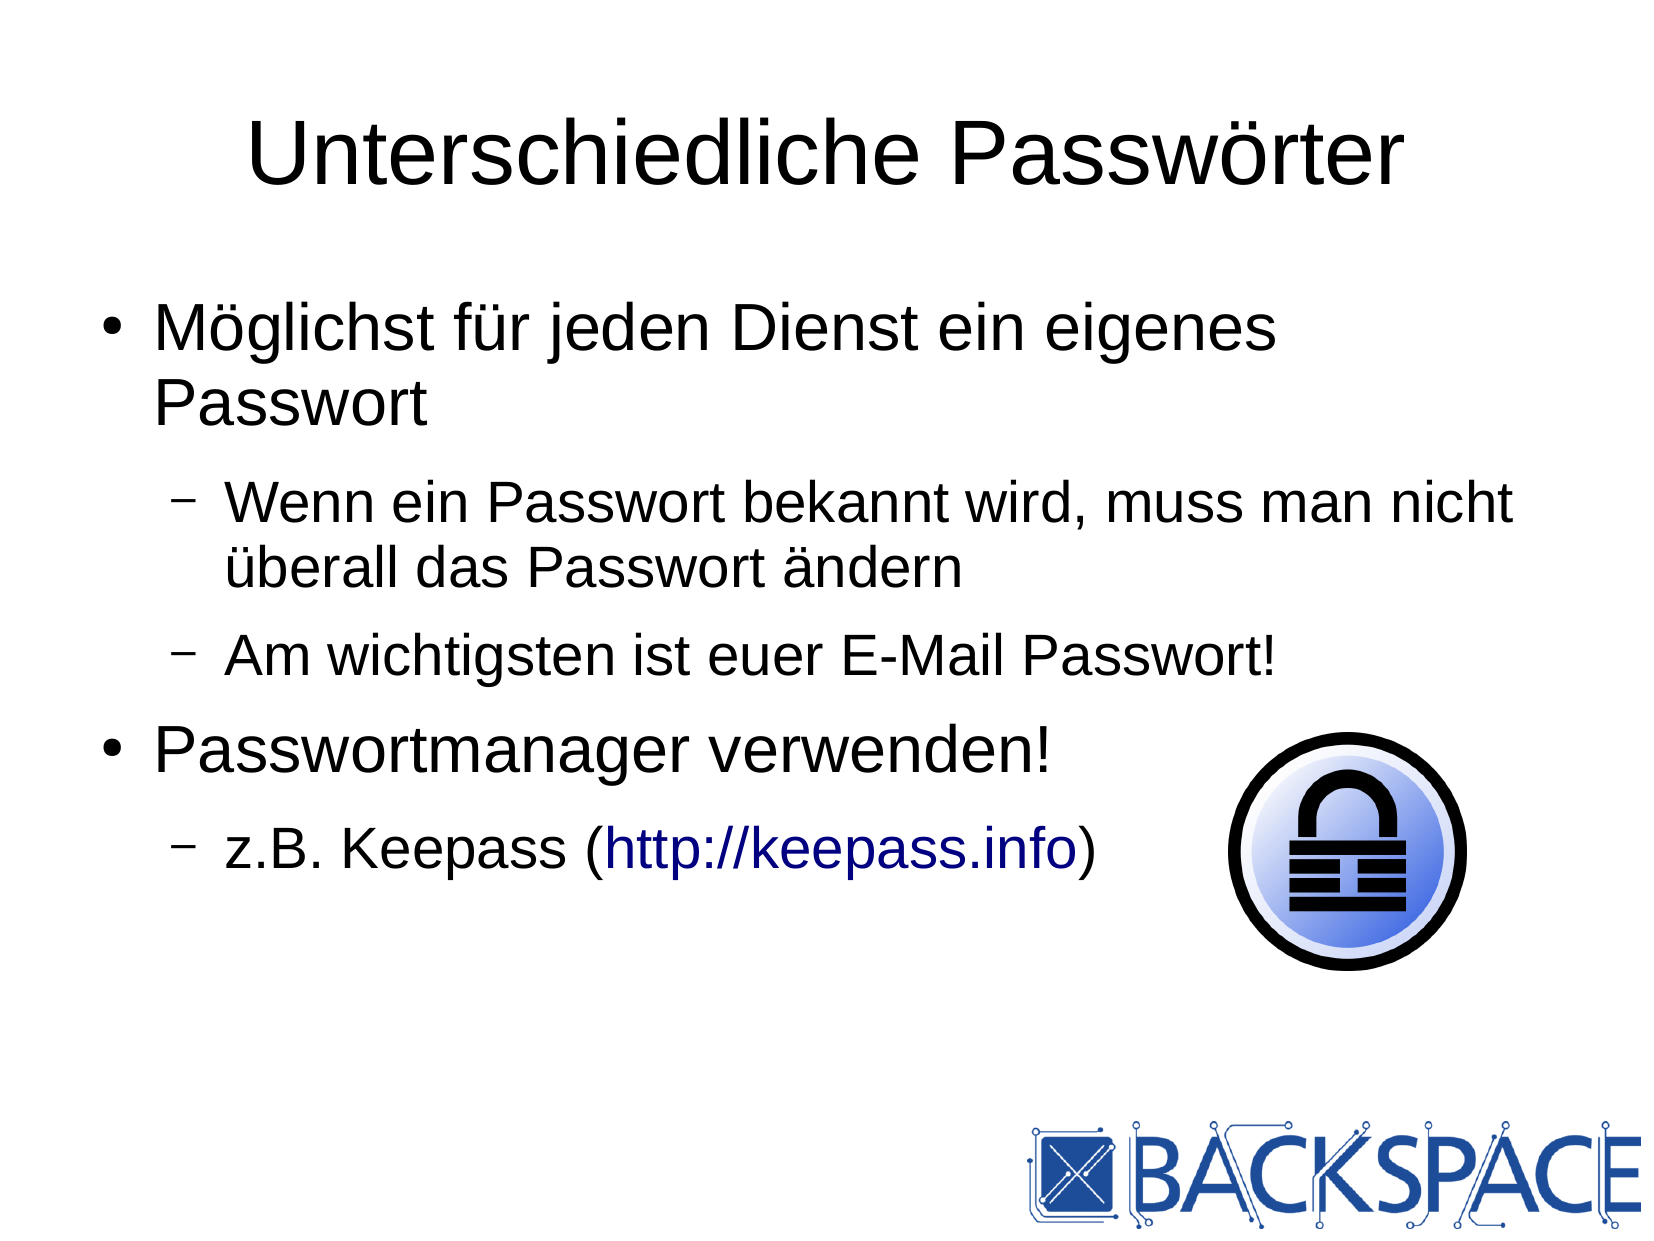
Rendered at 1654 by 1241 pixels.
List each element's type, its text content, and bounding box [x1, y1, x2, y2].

title Unterschiedliche Passwörter [82, 49, 1571, 257]
picture [1027, 1121, 1641, 1229]
picture [1228, 732, 1467, 971]
list Möglichst für jeden Dienst ein eigenes Passwort Wenn ein Passwort bekannt wird, muss man nicht überall das Passwort ändern Am wichtigsten ist euer E-Mail Passwort! Passwortmanager verwenden! z.B. Keepass (http://keepass.info) [82, 290, 1538, 1010]
